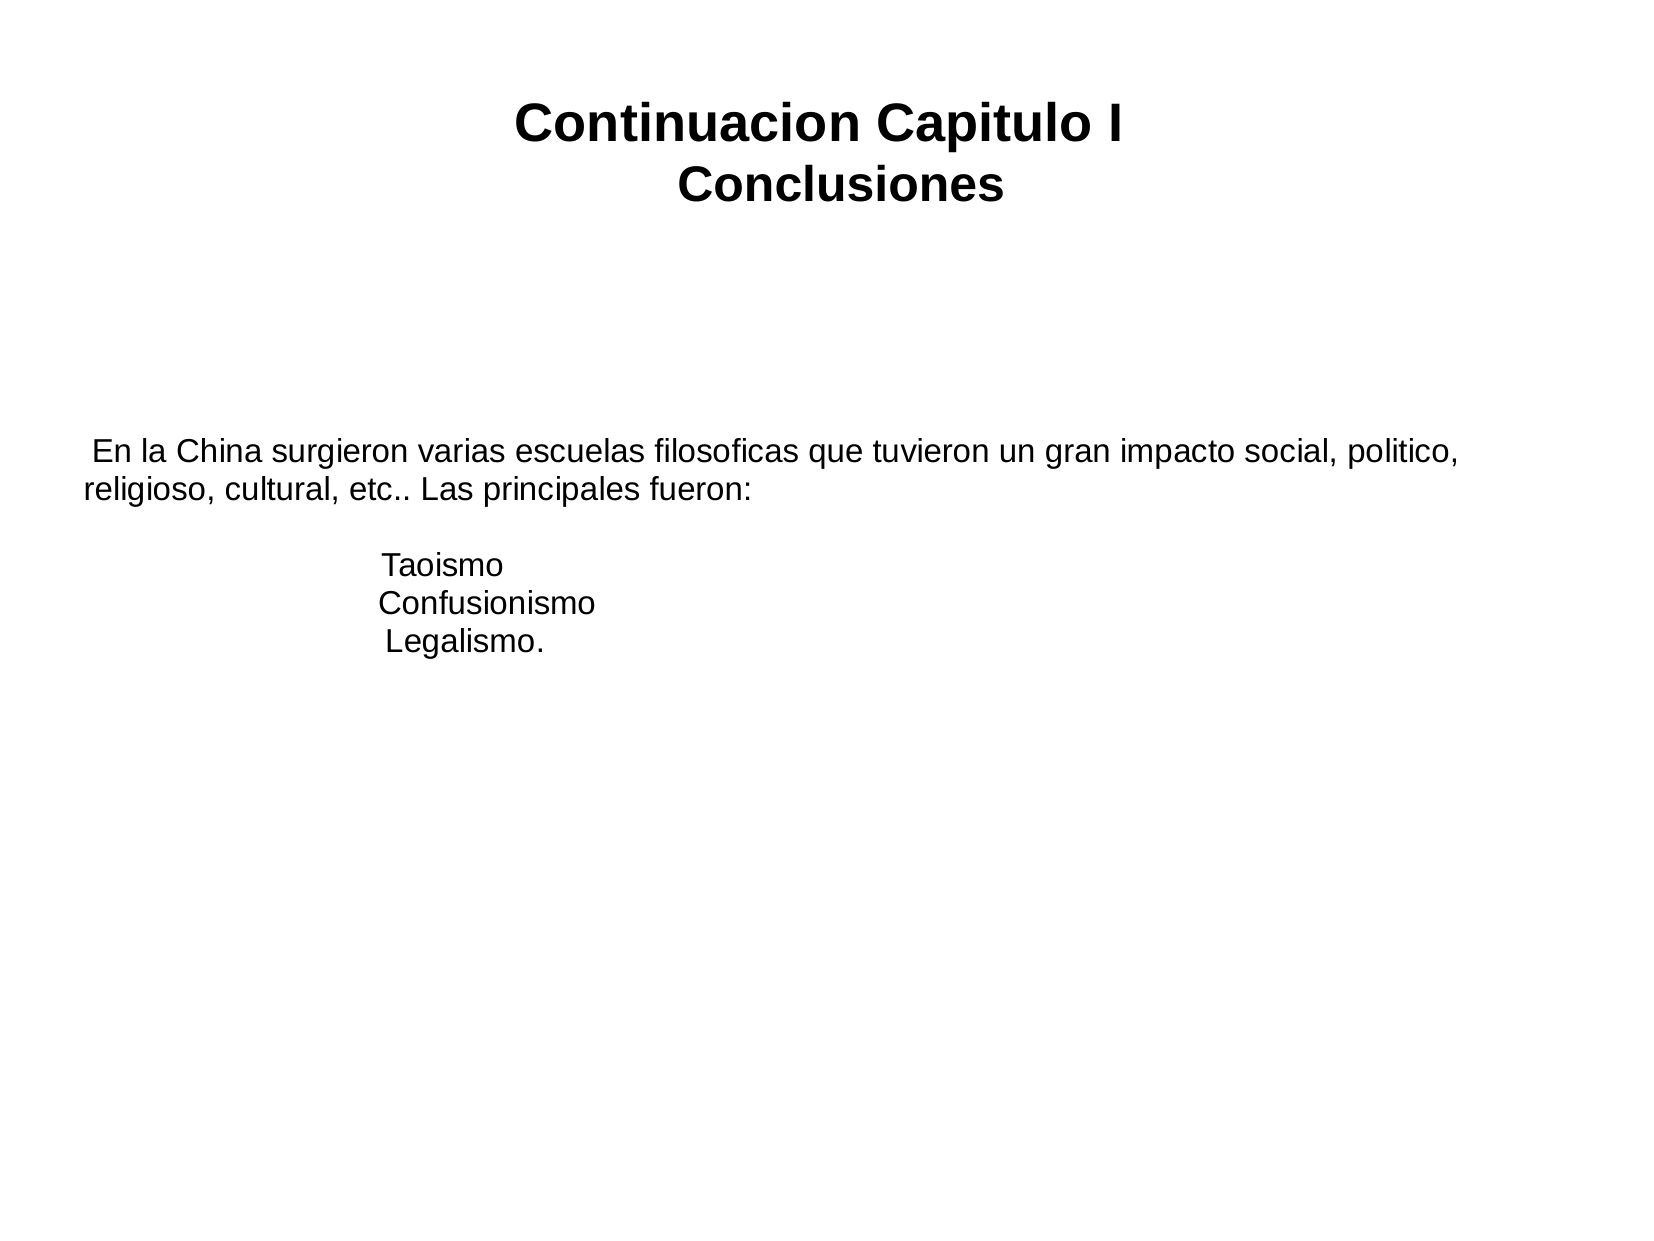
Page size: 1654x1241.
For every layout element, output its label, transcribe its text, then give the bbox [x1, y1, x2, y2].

chart [82, 290, 1567, 1107]
title Continuacion Capitulo I Conclusiones [82, 56, 1571, 250]
